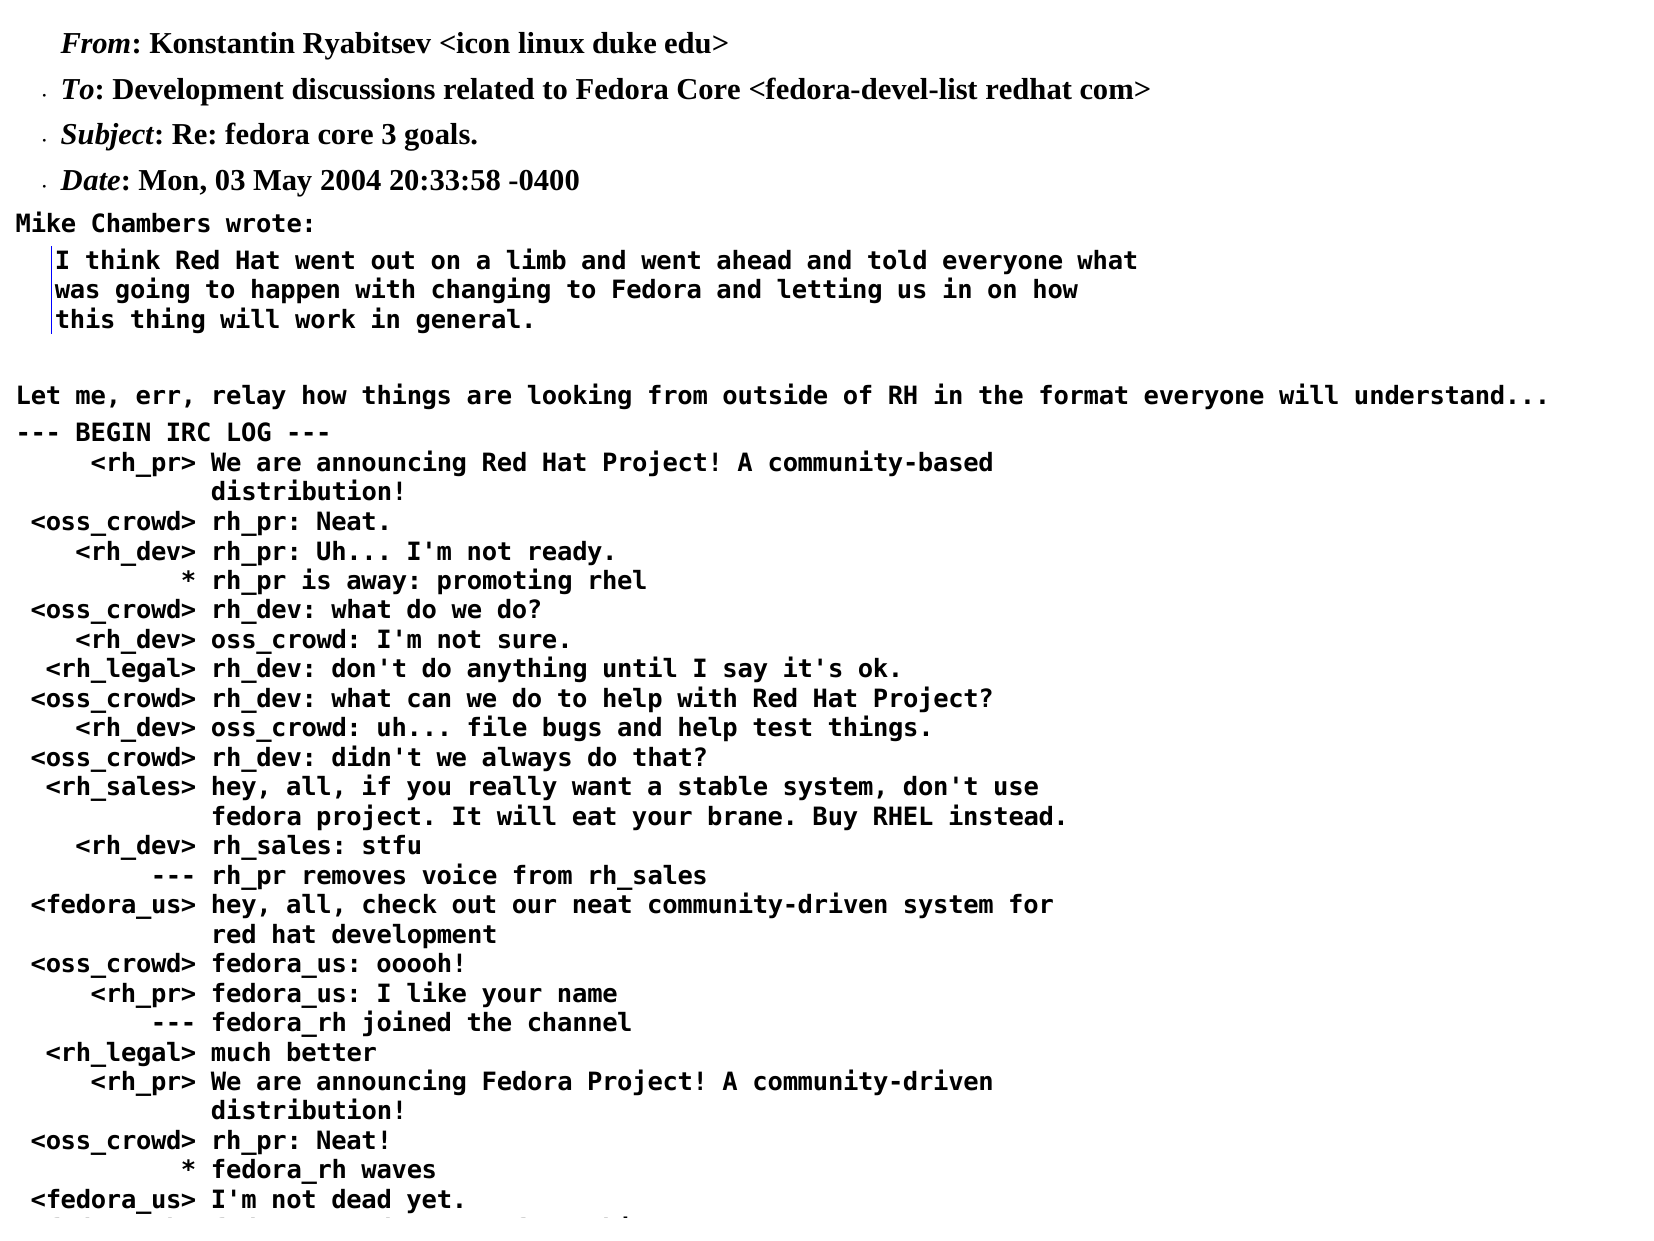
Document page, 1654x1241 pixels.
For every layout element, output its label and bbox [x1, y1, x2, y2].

chart [14, 18, 1641, 1218]
